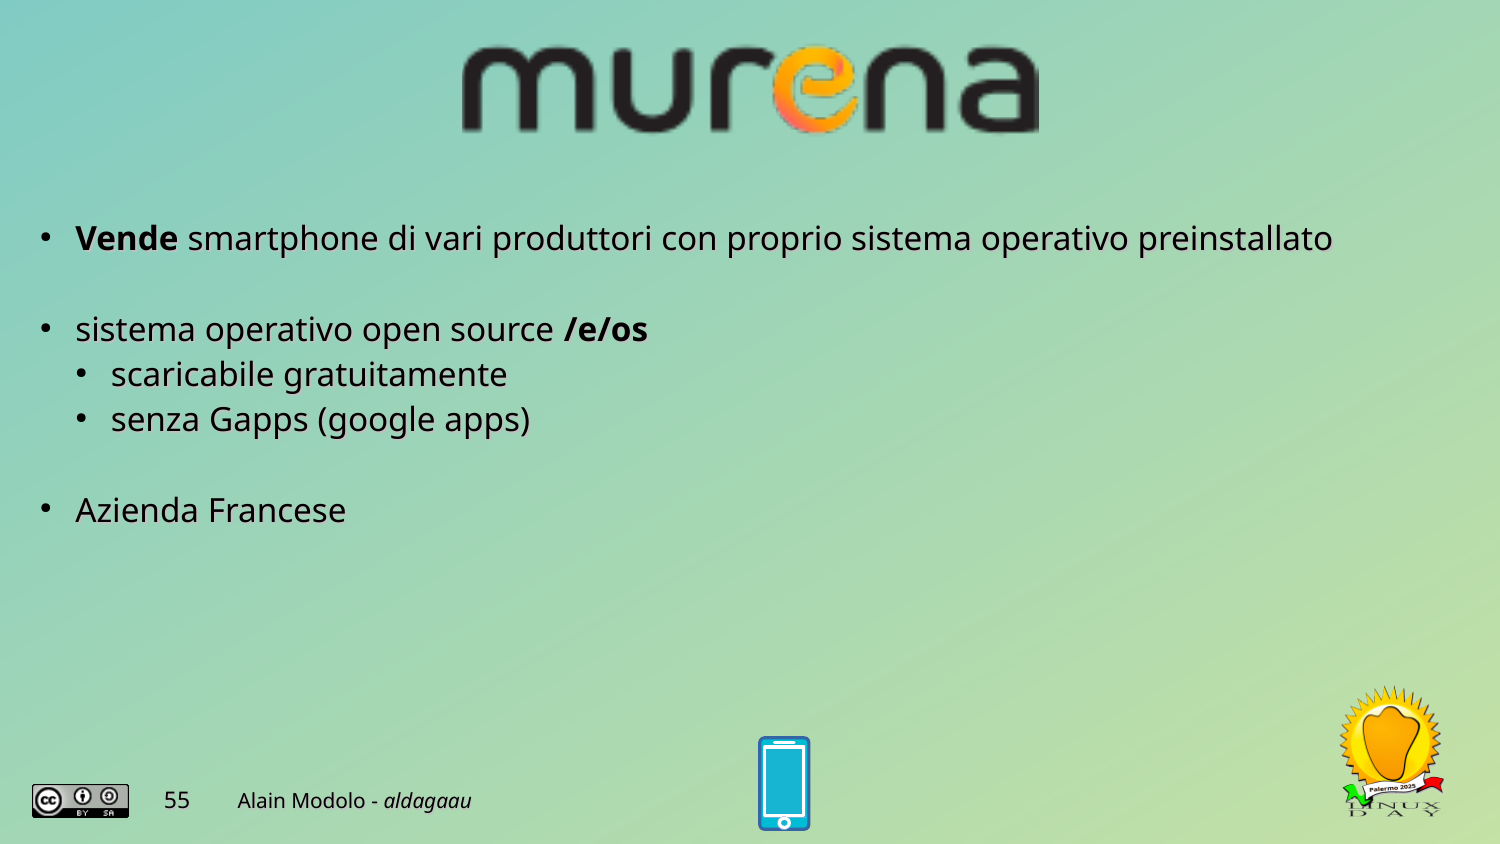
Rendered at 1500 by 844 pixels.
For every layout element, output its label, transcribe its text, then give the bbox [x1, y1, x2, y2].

picture [32, 784, 129, 818]
text_box Vende smartphone di vari produttori con proprio sistema operativo preinstallato sistema operativo open source /e/os scaricabile gratuitamente senza Gapps (google apps) Azienda Francese [25, 207, 1475, 676]
picture [1233, 670, 1500, 844]
picture [462, 25, 1039, 158]
text_box [759, 737, 809, 830]
